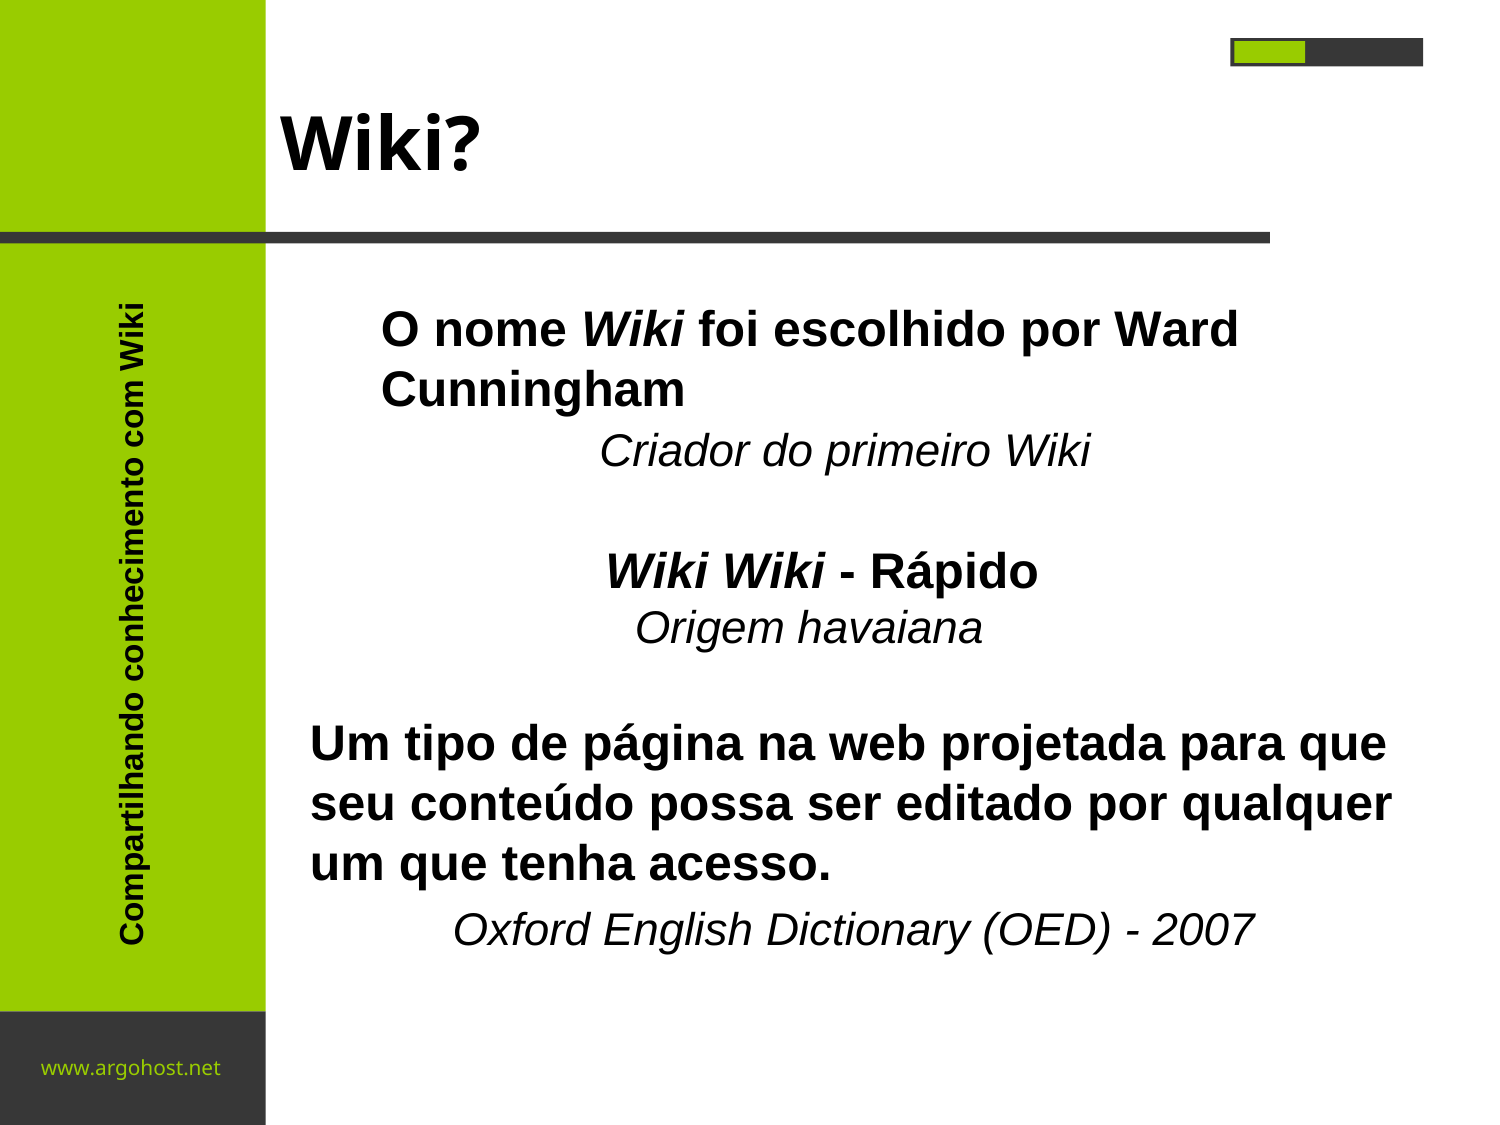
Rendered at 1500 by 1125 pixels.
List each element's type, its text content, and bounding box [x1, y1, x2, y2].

text_box Oxford English Dictionary (OED) - 2007 [425, 891, 1282, 962]
text_box www.argohost.net [26, 1046, 236, 1088]
text_box [1230, 38, 1424, 67]
text_box Wiki Wiki - Rápido [590, 531, 1093, 607]
text_box O nome Wiki foi escolhido por Ward Cunningham [366, 289, 1371, 425]
text_box Origem havaiana [620, 590, 1004, 661]
text_box Um tipo de página na web projetada para que seu conteúdo possa ser editado por qualquer um que tenha acesso. [295, 702, 1477, 898]
text_box [0, 0, 1270, 1125]
text_box Wiki? [265, 88, 1353, 194]
text_box Criador do primeiro Wiki [584, 413, 1117, 484]
text_box Compartilhando conhecimento com Wiki [100, 278, 160, 970]
